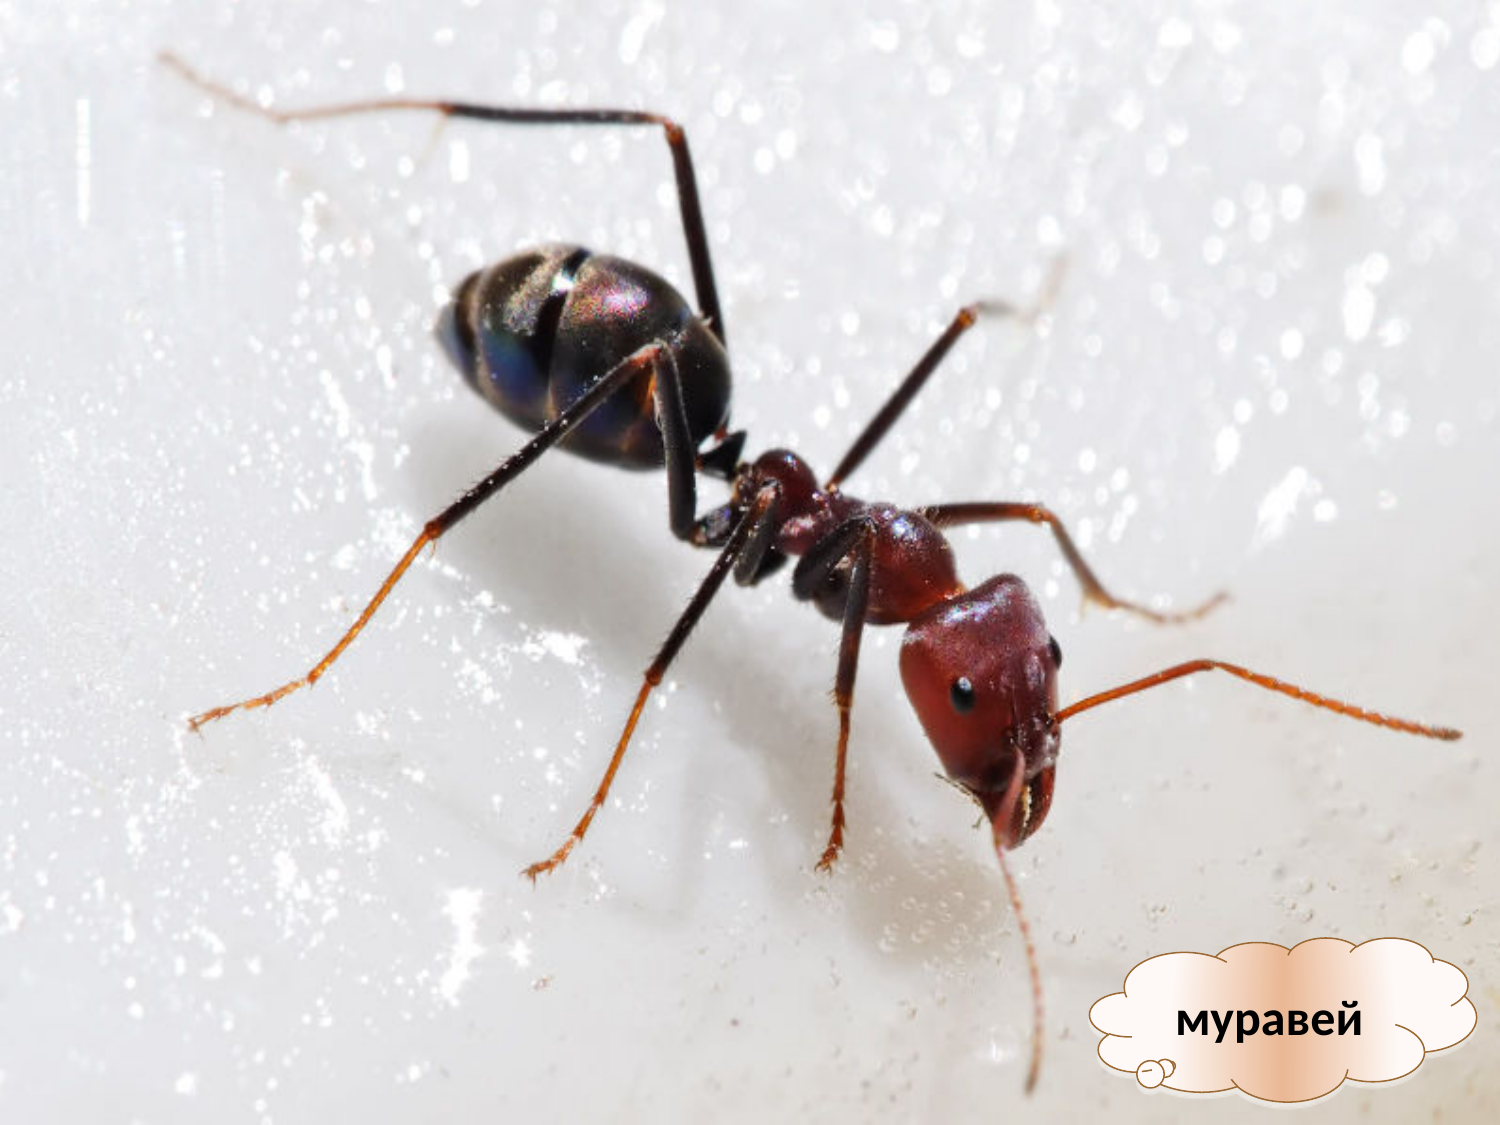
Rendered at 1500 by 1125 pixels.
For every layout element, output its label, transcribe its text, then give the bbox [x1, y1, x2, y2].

text_box муравей [1089, 937, 1477, 1103]
picture [0, 0, 1500, 1125]
